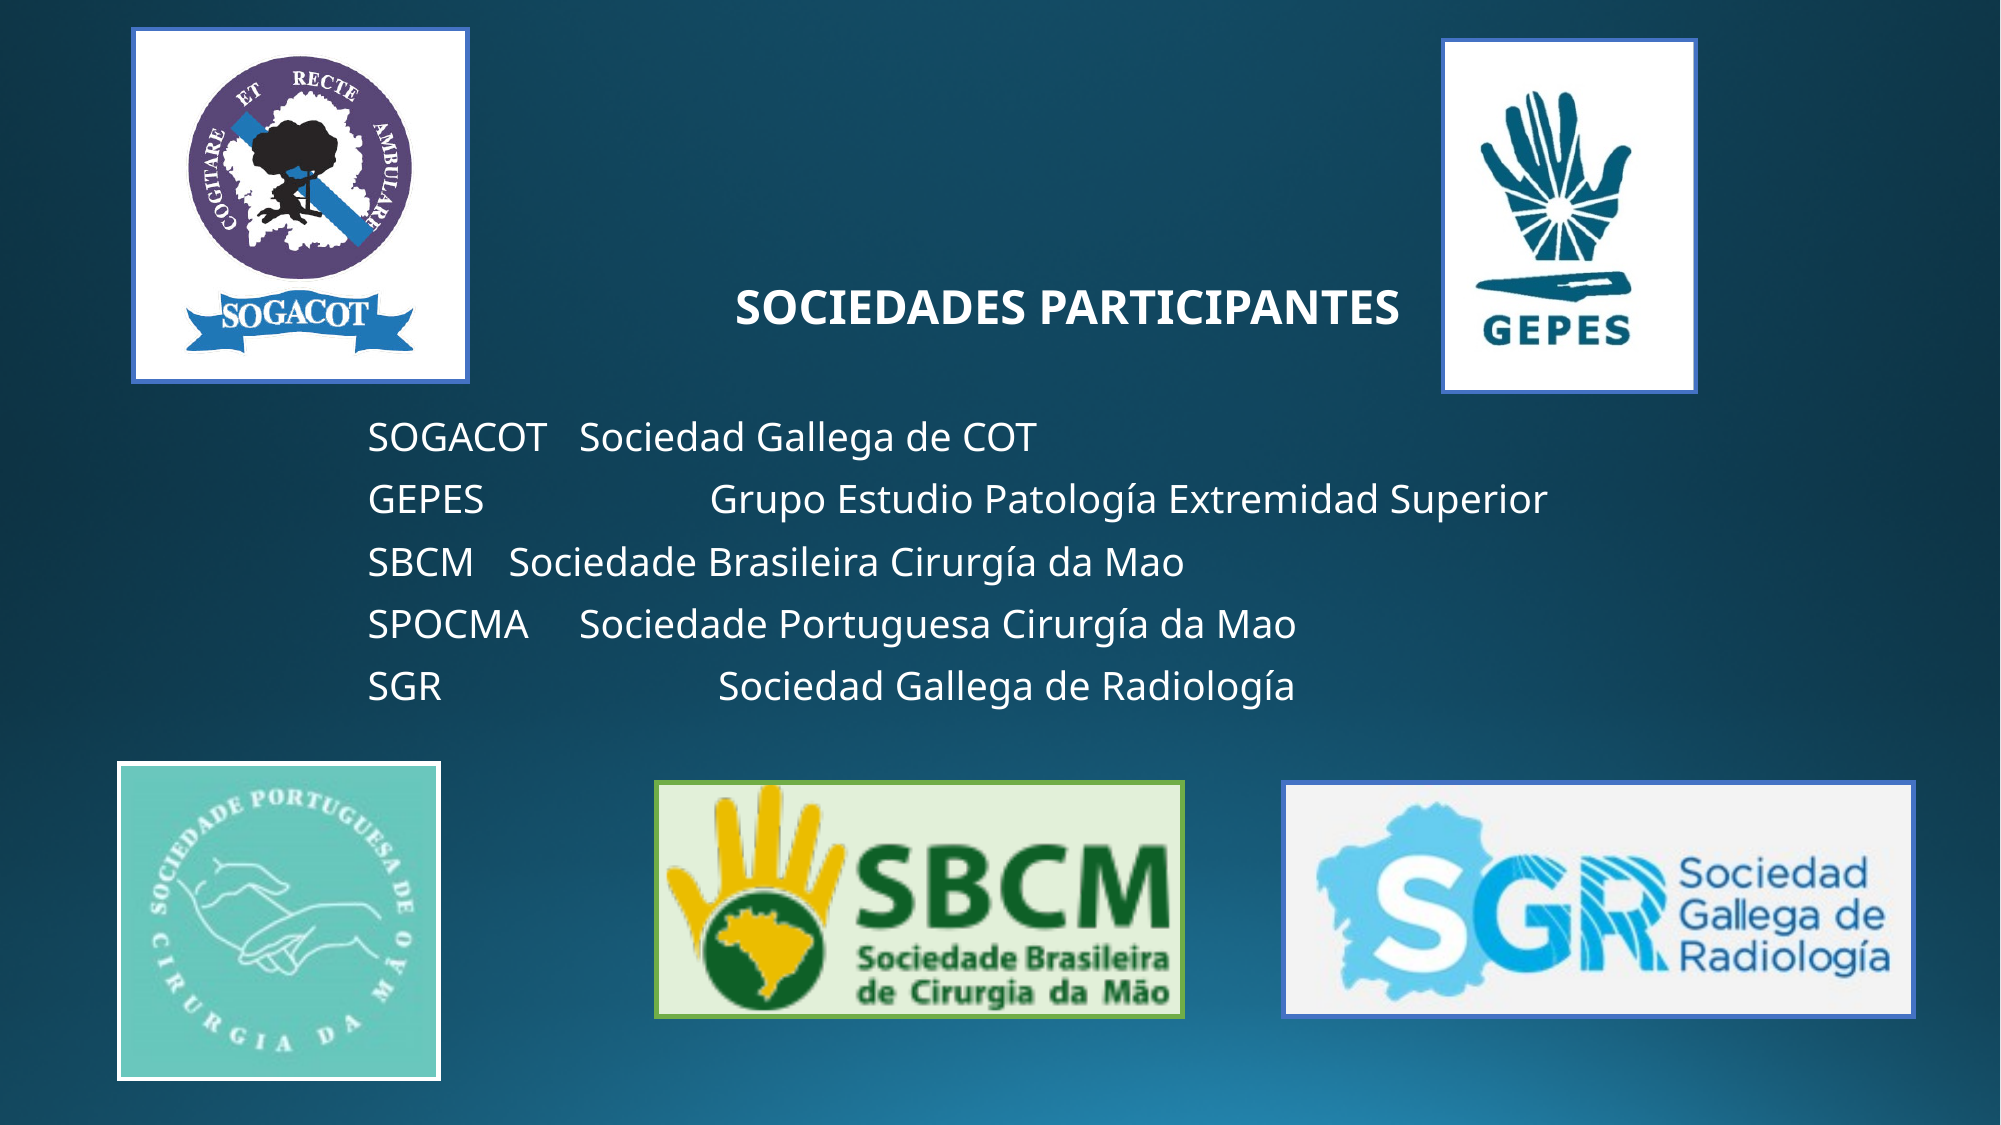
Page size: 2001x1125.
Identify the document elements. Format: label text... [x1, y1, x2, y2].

picture [658, 784, 1180, 1015]
picture [1445, 42, 1694, 390]
picture [121, 766, 437, 1077]
list SOCIEDADES PARTICIPANTES SOGACOT Sociedad Gallega de COT GEPES Grupo Estudio Patología Extremidad Superior SBCM Sociedade Brasileira Cirurgía da Mao SPOCMA Sociedade Portuguesa Cirurgía da Mao SGR Sociedad Gallega de Radiología [352, 276, 1582, 724]
picture [1285, 784, 1912, 1015]
picture [136, 31, 466, 379]
